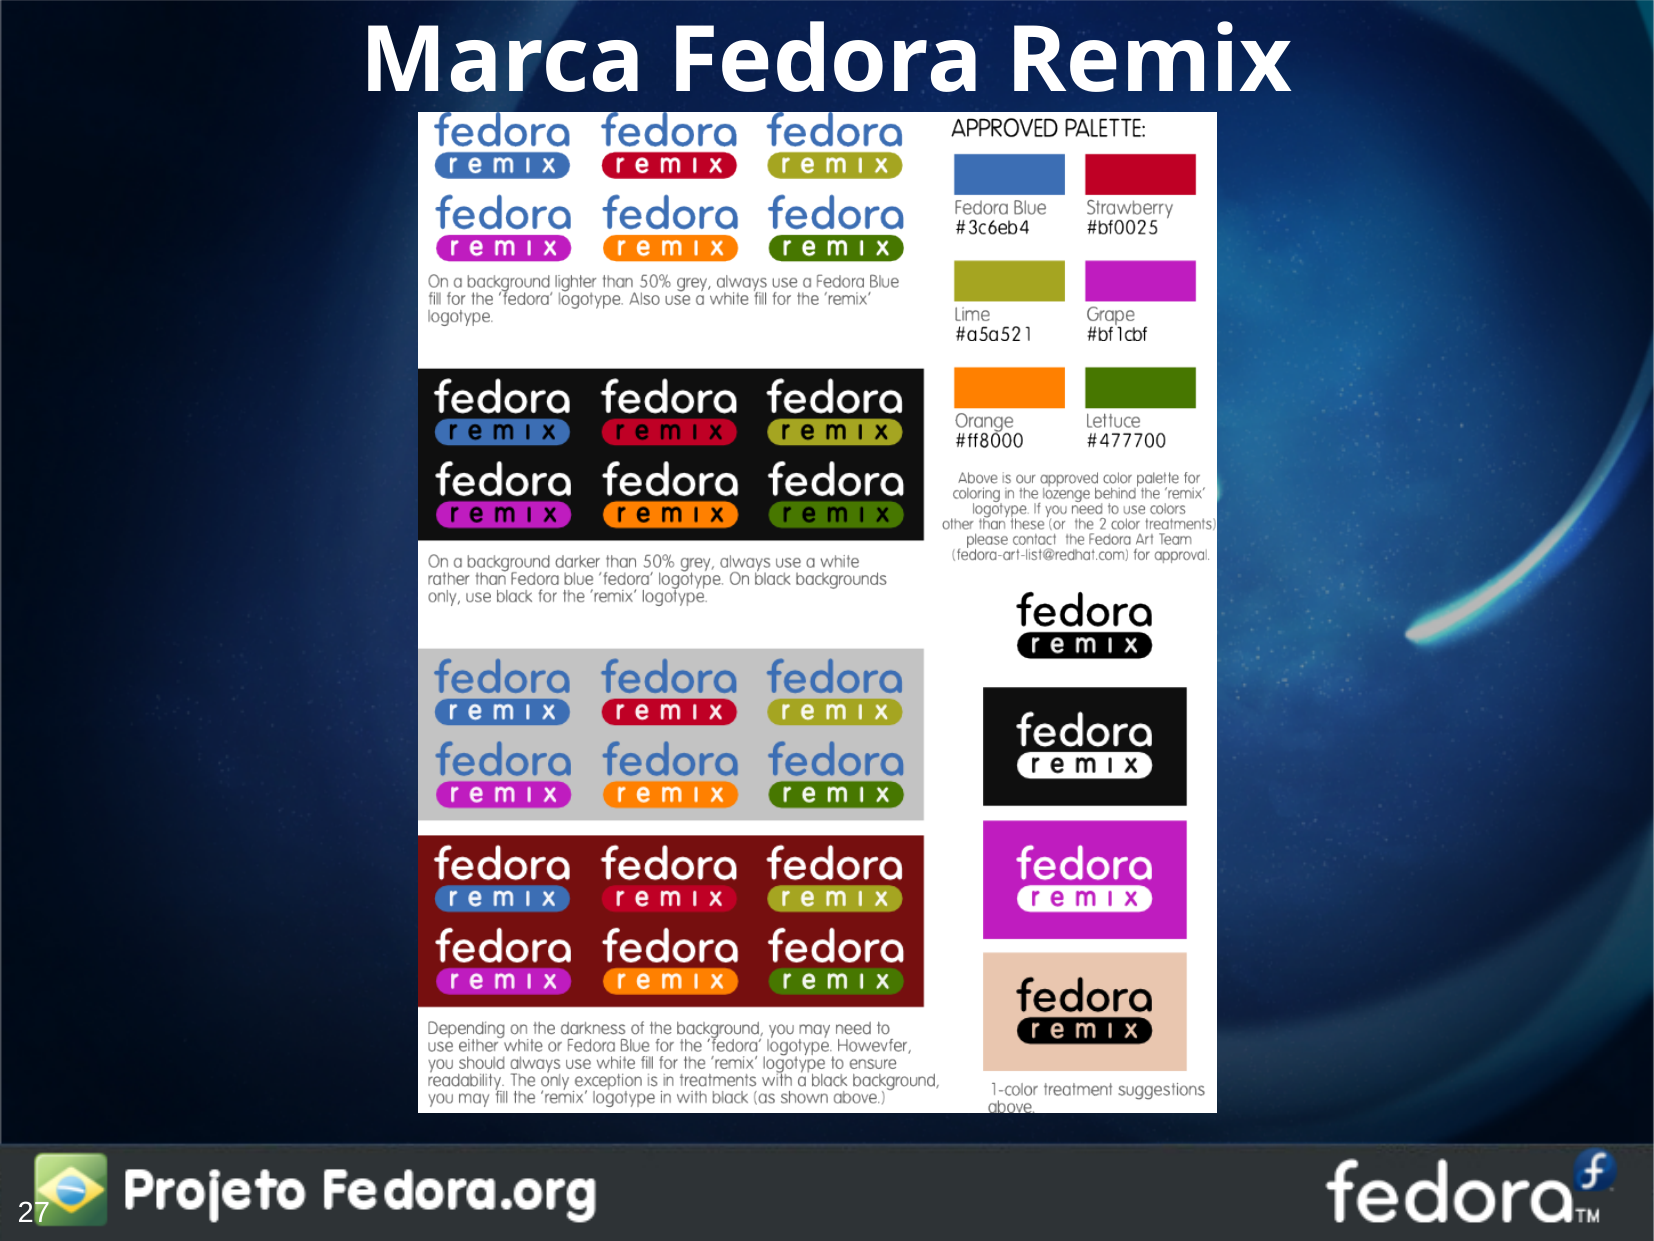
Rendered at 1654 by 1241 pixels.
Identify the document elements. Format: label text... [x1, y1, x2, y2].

picture [0, 0, 1654, 1241]
title Marca Fedora Remix [82, 0, 1571, 160]
